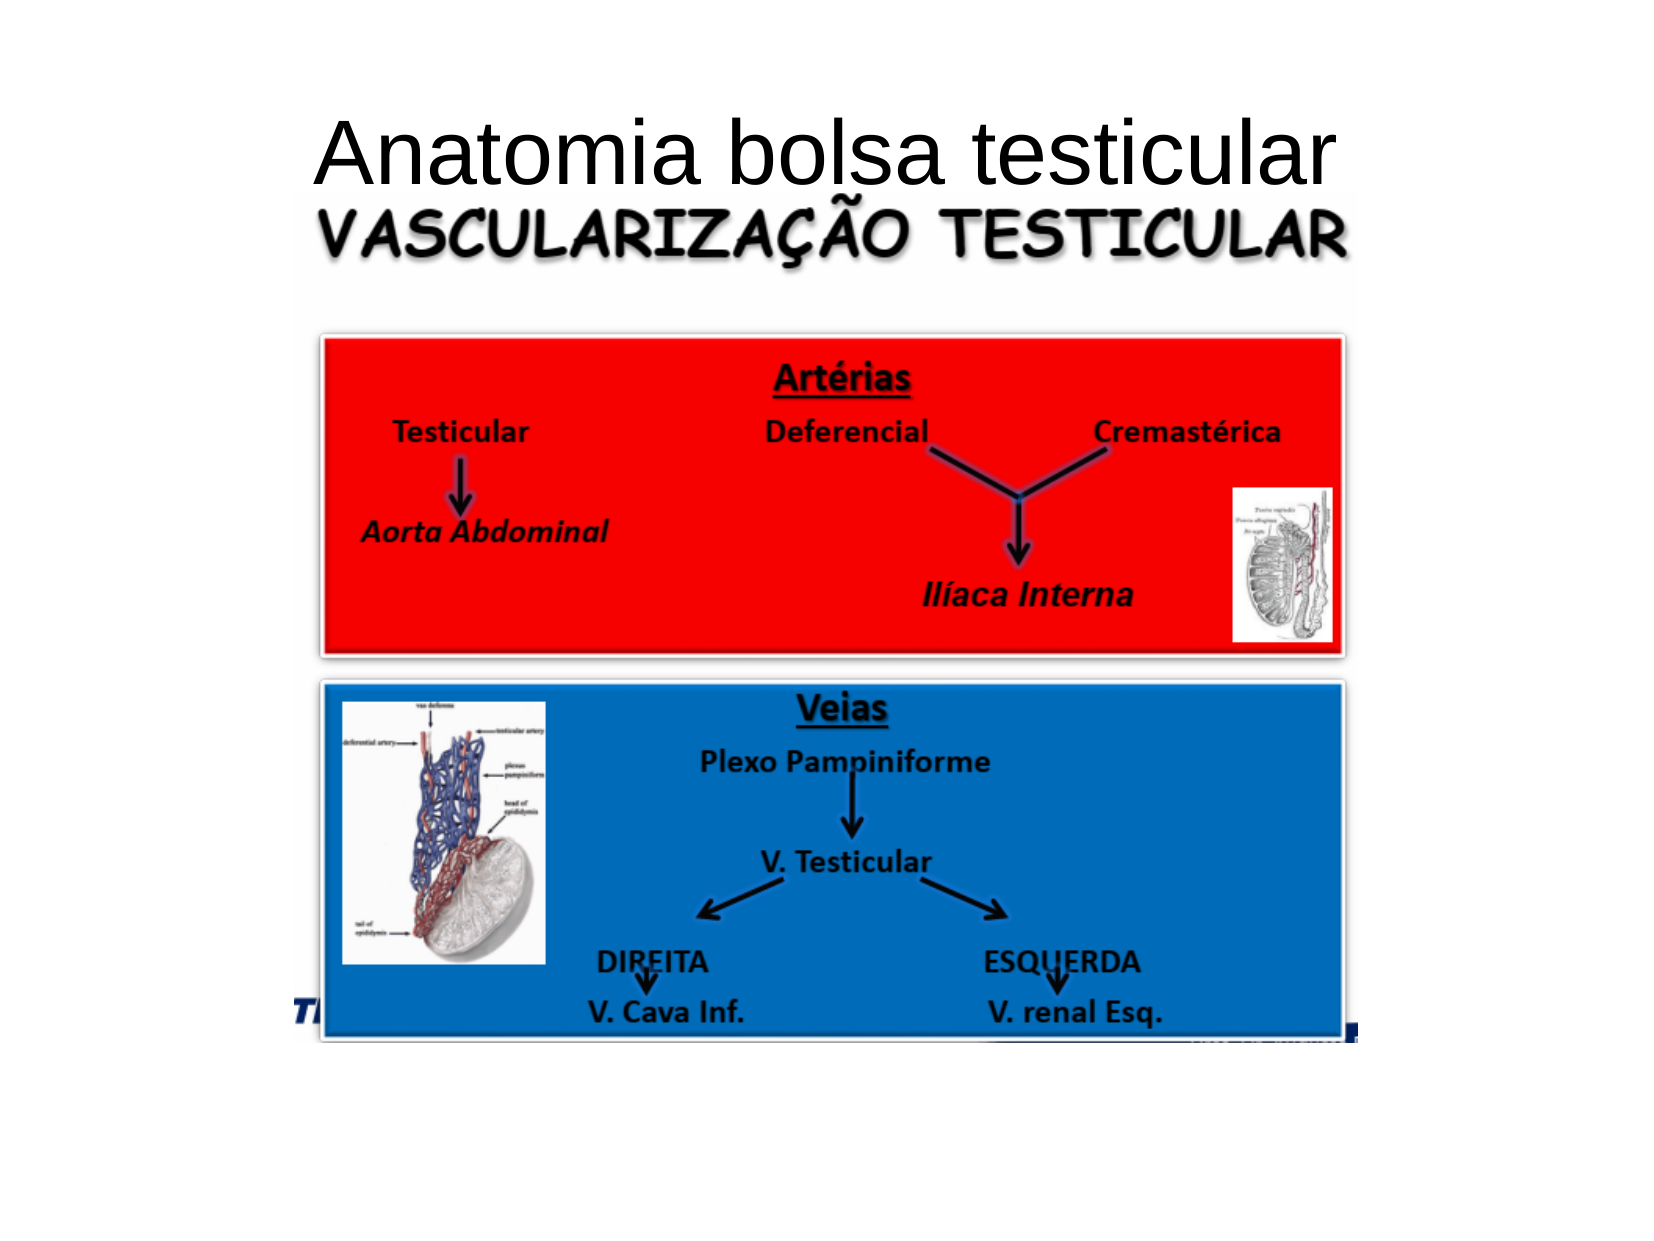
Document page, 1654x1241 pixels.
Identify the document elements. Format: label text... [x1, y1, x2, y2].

picture [294, 192, 1358, 1043]
title Anatomia bolsa testicular [82, 49, 1571, 257]
